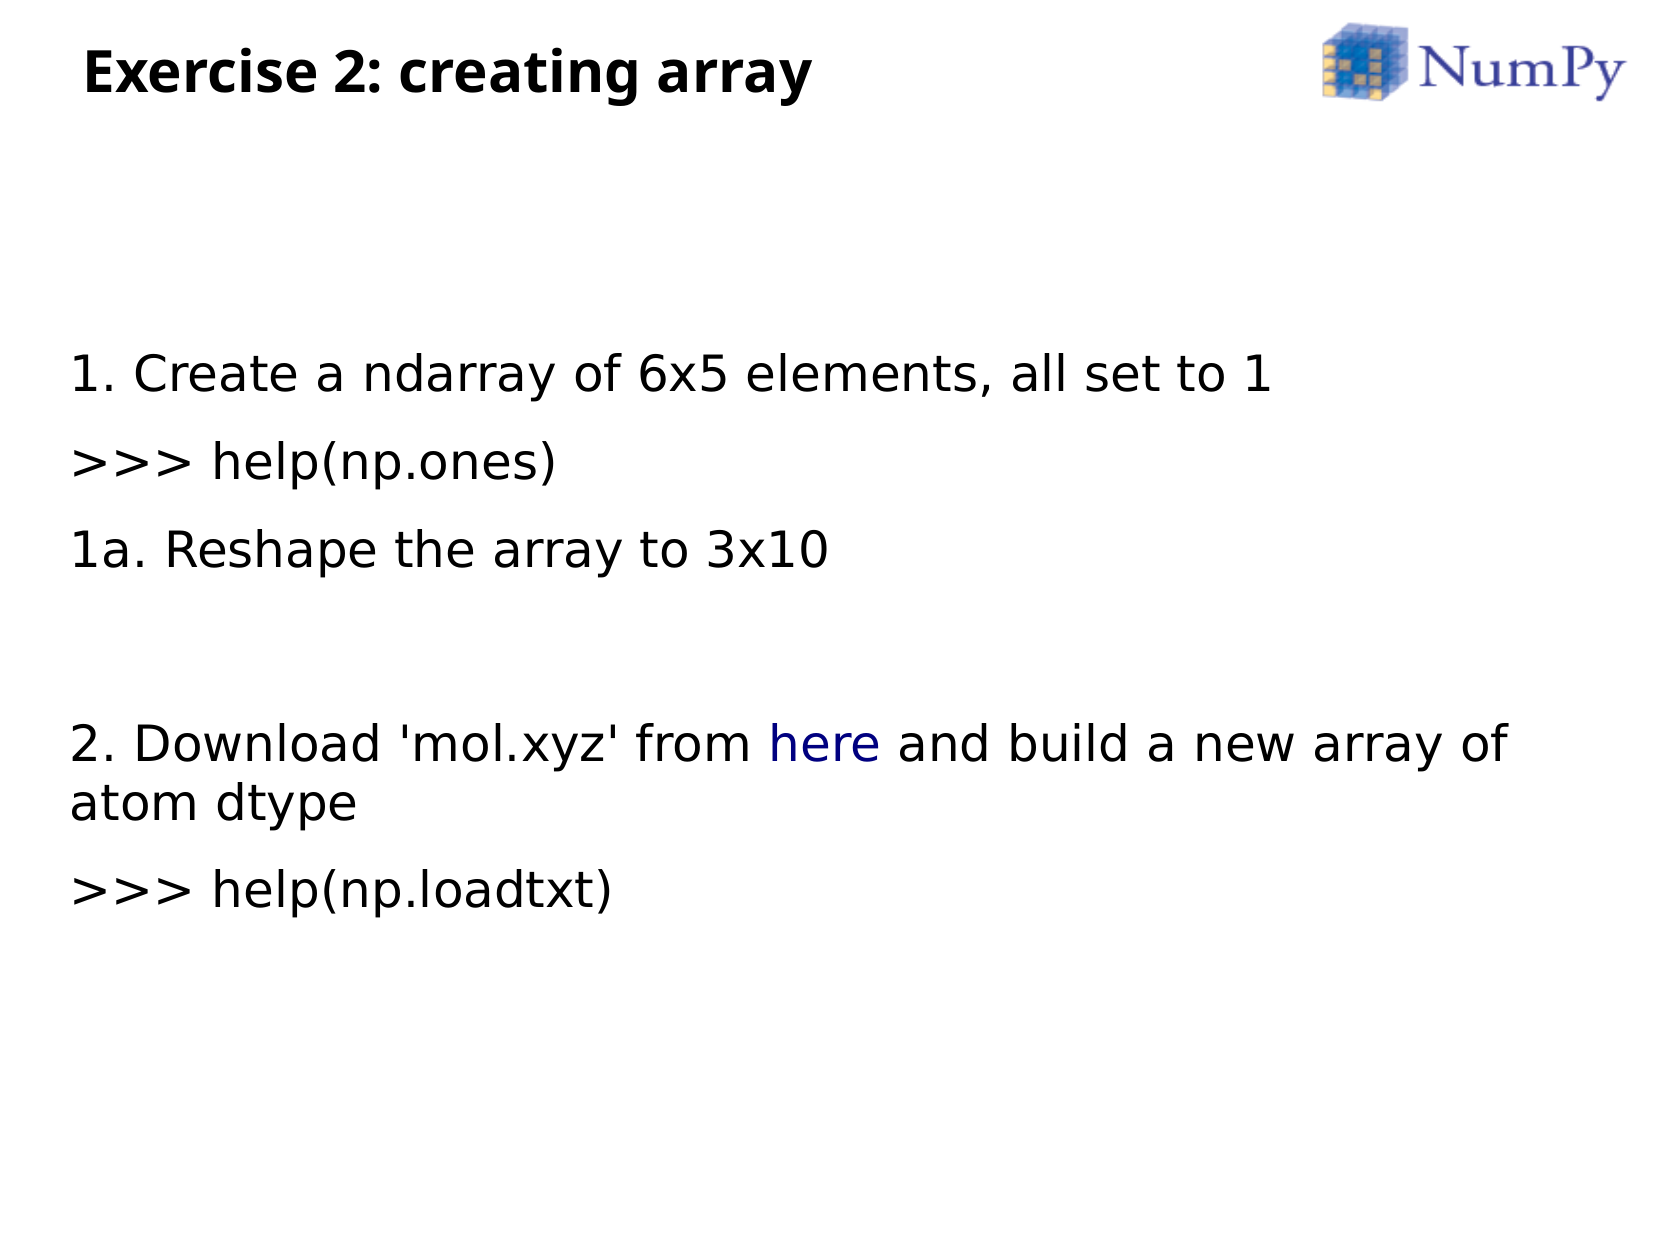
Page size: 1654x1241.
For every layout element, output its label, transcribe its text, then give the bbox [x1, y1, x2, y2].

picture [1302, 13, 1635, 113]
title Exercise 2: creating array [82, 15, 1571, 125]
list 1. Create a ndarray of 6x5 elements, all set to 1 >>> help(np.ones) 1a. Reshape the array to 3x10 2. Download 'mol.xyz' from here and build a new array of atom dtype >>> help(np.loadtxt) [70, 150, 1613, 1206]
